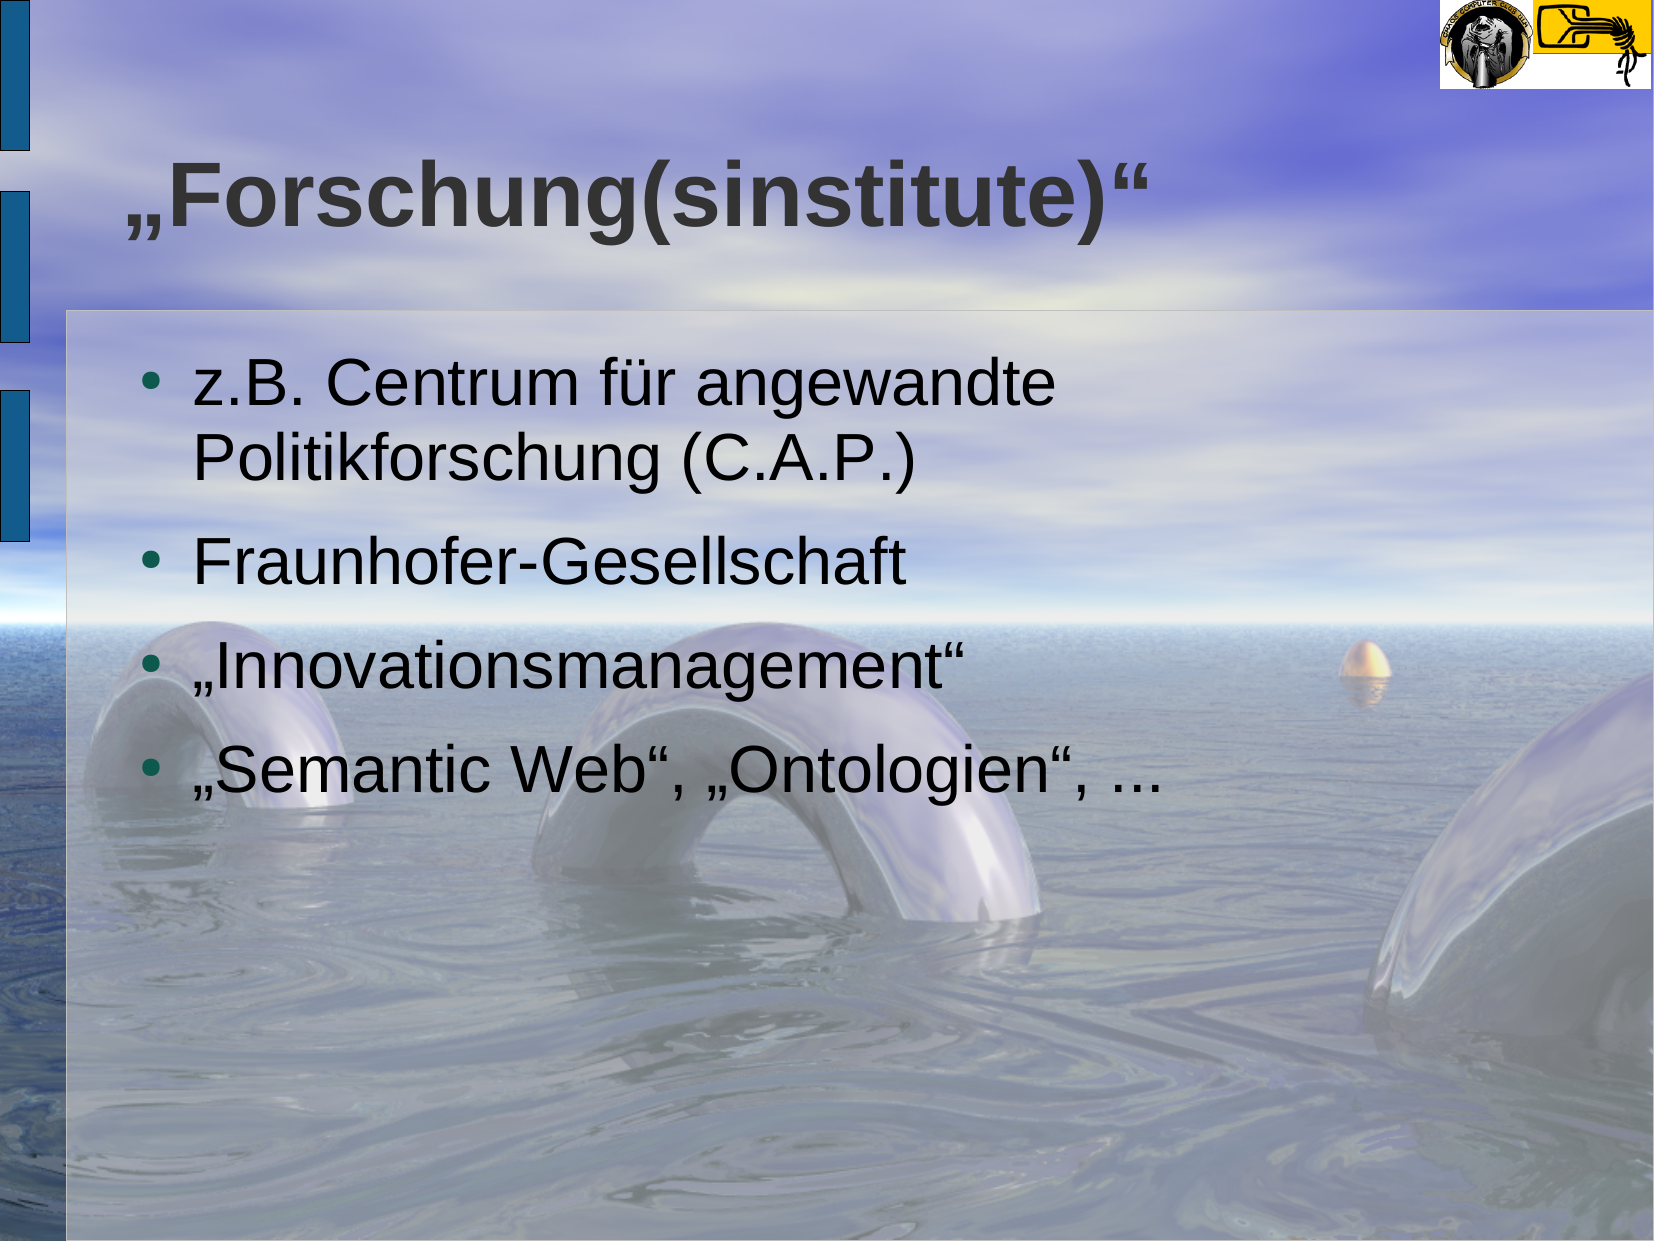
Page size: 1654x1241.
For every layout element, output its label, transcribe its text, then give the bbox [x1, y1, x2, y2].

title „Forschung(sinstitute)“ [121, 98, 1534, 291]
picture [0, 0, 1654, 1241]
list z.B. Centrum für angewandte Politikforschung (C.A.P.) Fraunhofer-Gesellschaft „Innovationsmanagement“ „Semantic Web“, „Ontologien“, ... [121, 344, 1534, 1112]
